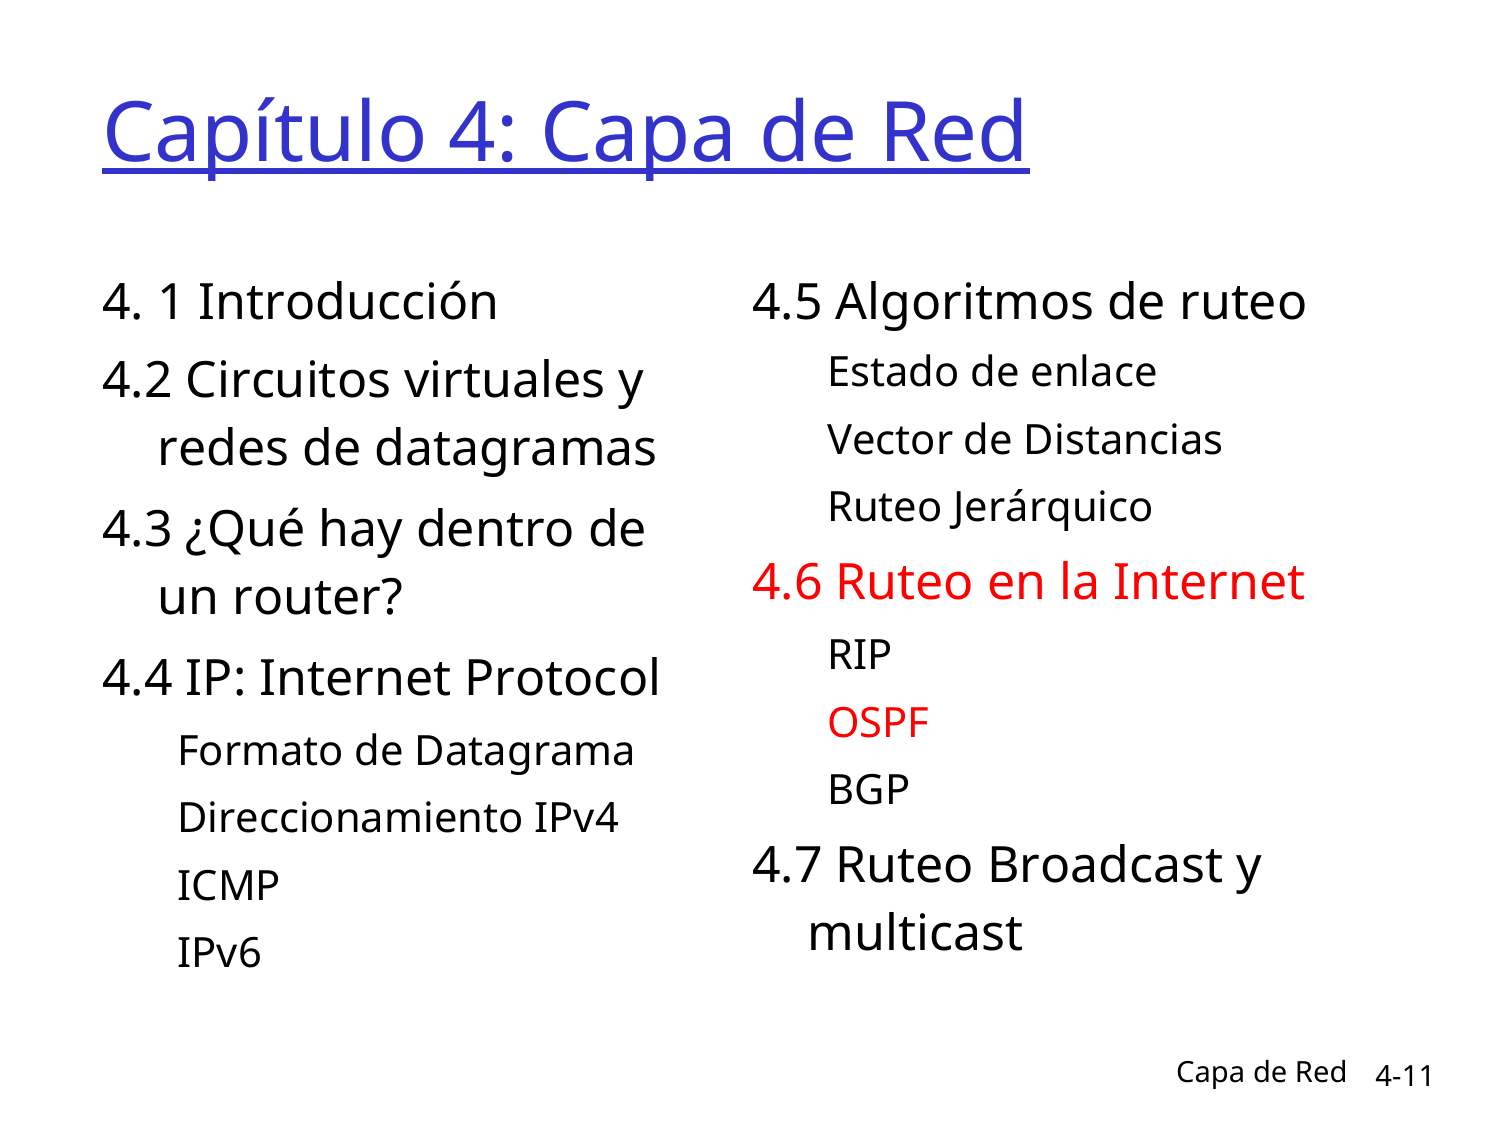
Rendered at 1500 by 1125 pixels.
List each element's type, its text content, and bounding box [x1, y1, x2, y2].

list 4.5 Algoritmos de ruteo Estado de enlace Vector de Distancias Ruteo Jerárquico 4.6 Ruteo en la Internet RIP OSPF BGP 4.7 Ruteo Broadcast y multicast [737, 262, 1417, 1075]
list 4. 1 Introducción 4.2 Circuitos virtuales y redes de datagramas 4.3 ¿Qué hay dentro de un router? 4.4 IP: Internet Protocol Formato de Datagrama Direccionamiento IPv4 ICMP IPv6 [87, 262, 713, 1077]
title Capítulo 4: Capa de Red [87, 37, 1363, 225]
